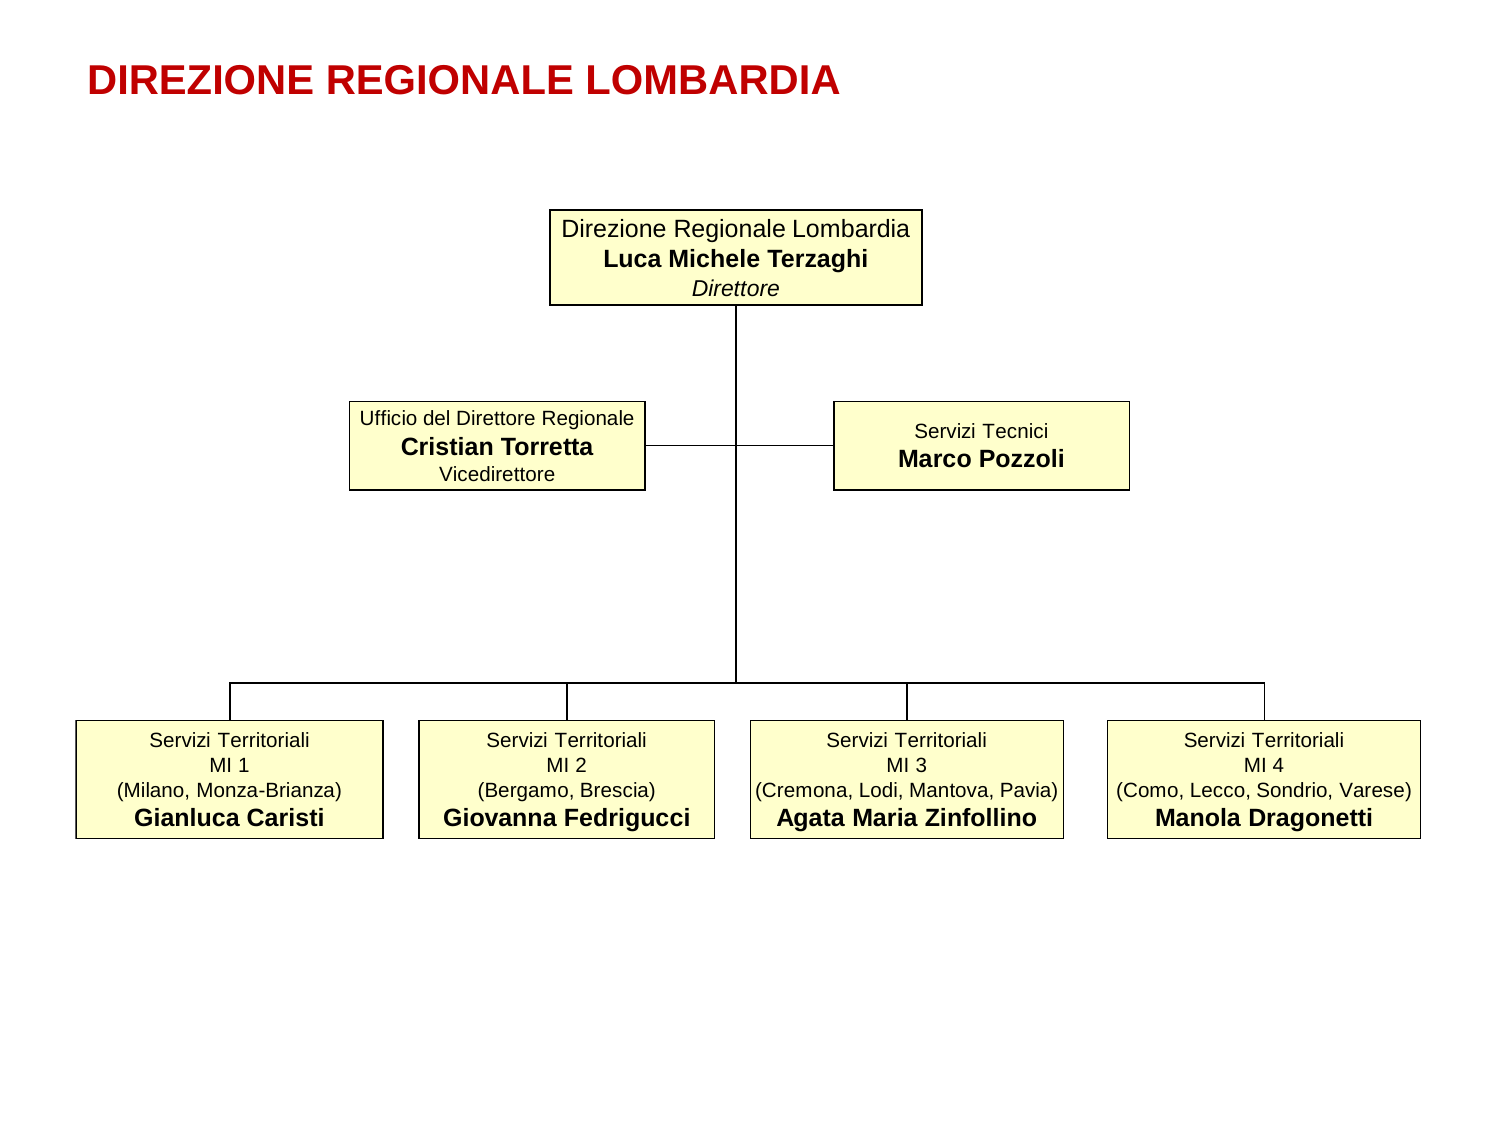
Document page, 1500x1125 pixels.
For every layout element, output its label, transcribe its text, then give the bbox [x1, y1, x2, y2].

title DIREZIONE REGIONALE LOMBARDIA [72, 45, 1462, 128]
picture [75, 205, 1425, 847]
